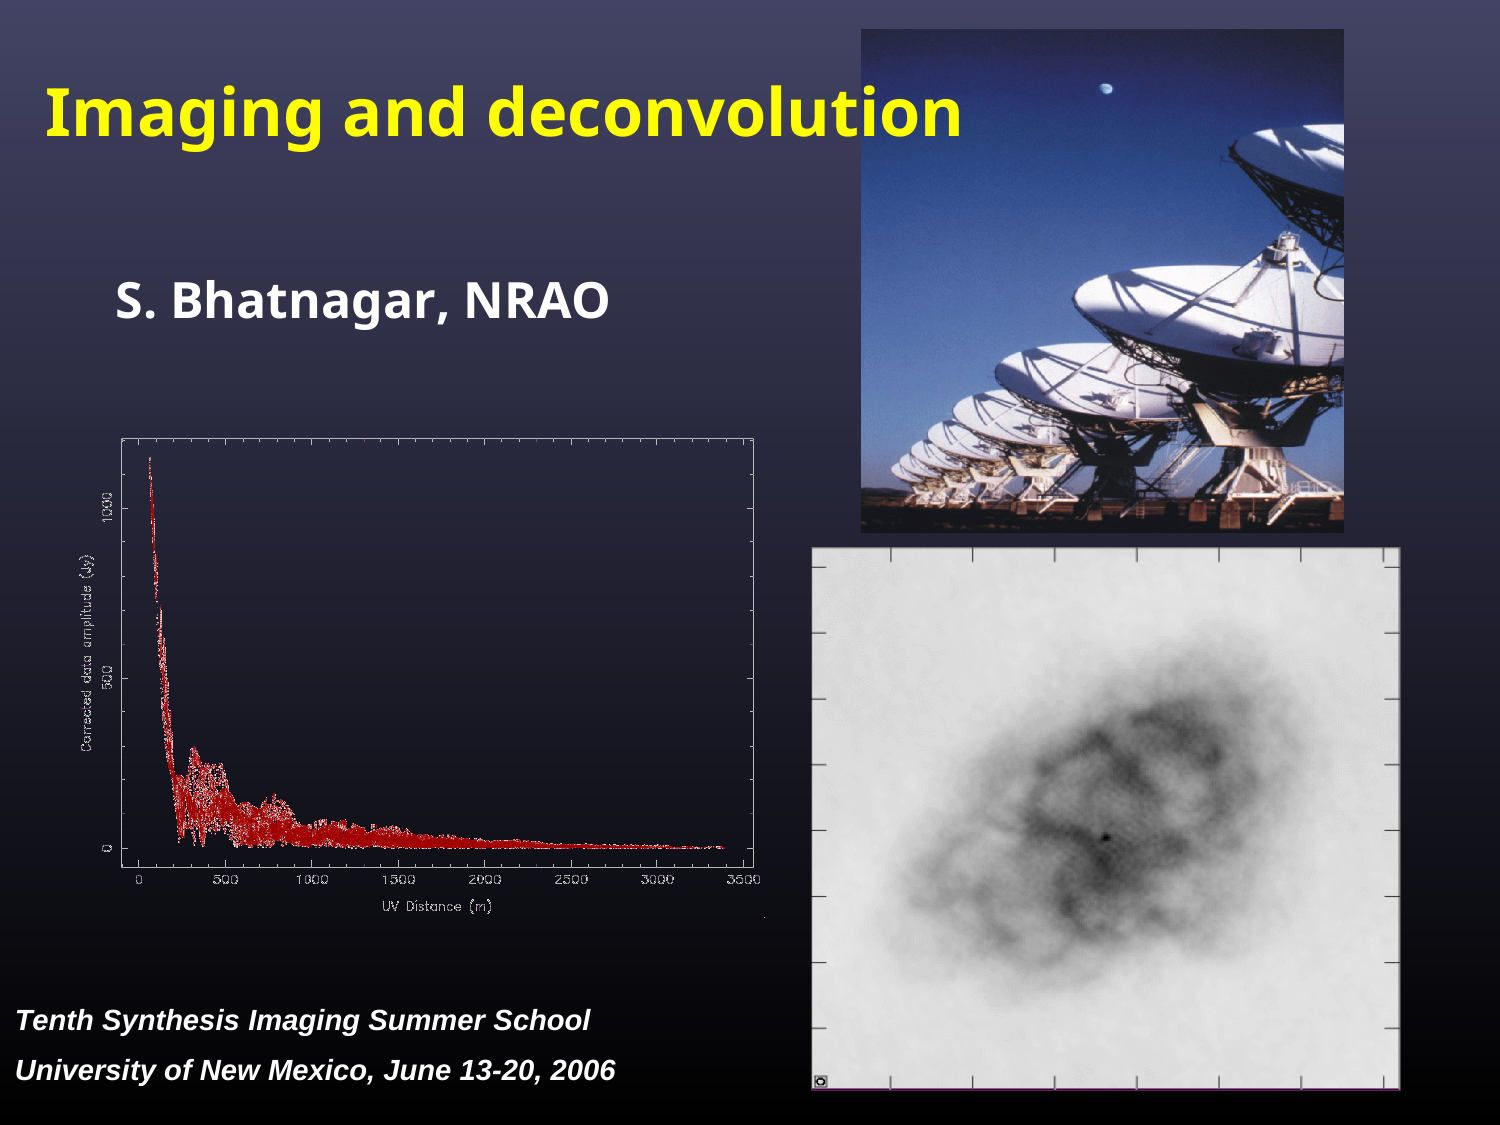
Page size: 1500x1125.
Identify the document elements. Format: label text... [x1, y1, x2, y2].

picture [79, 434, 765, 919]
picture [811, 547, 1401, 1092]
picture [861, 29, 1344, 533]
text_box Imaging and deconvolution [45, 65, 967, 166]
text_box S. Bhatnagar, NRAO [115, 265, 615, 341]
